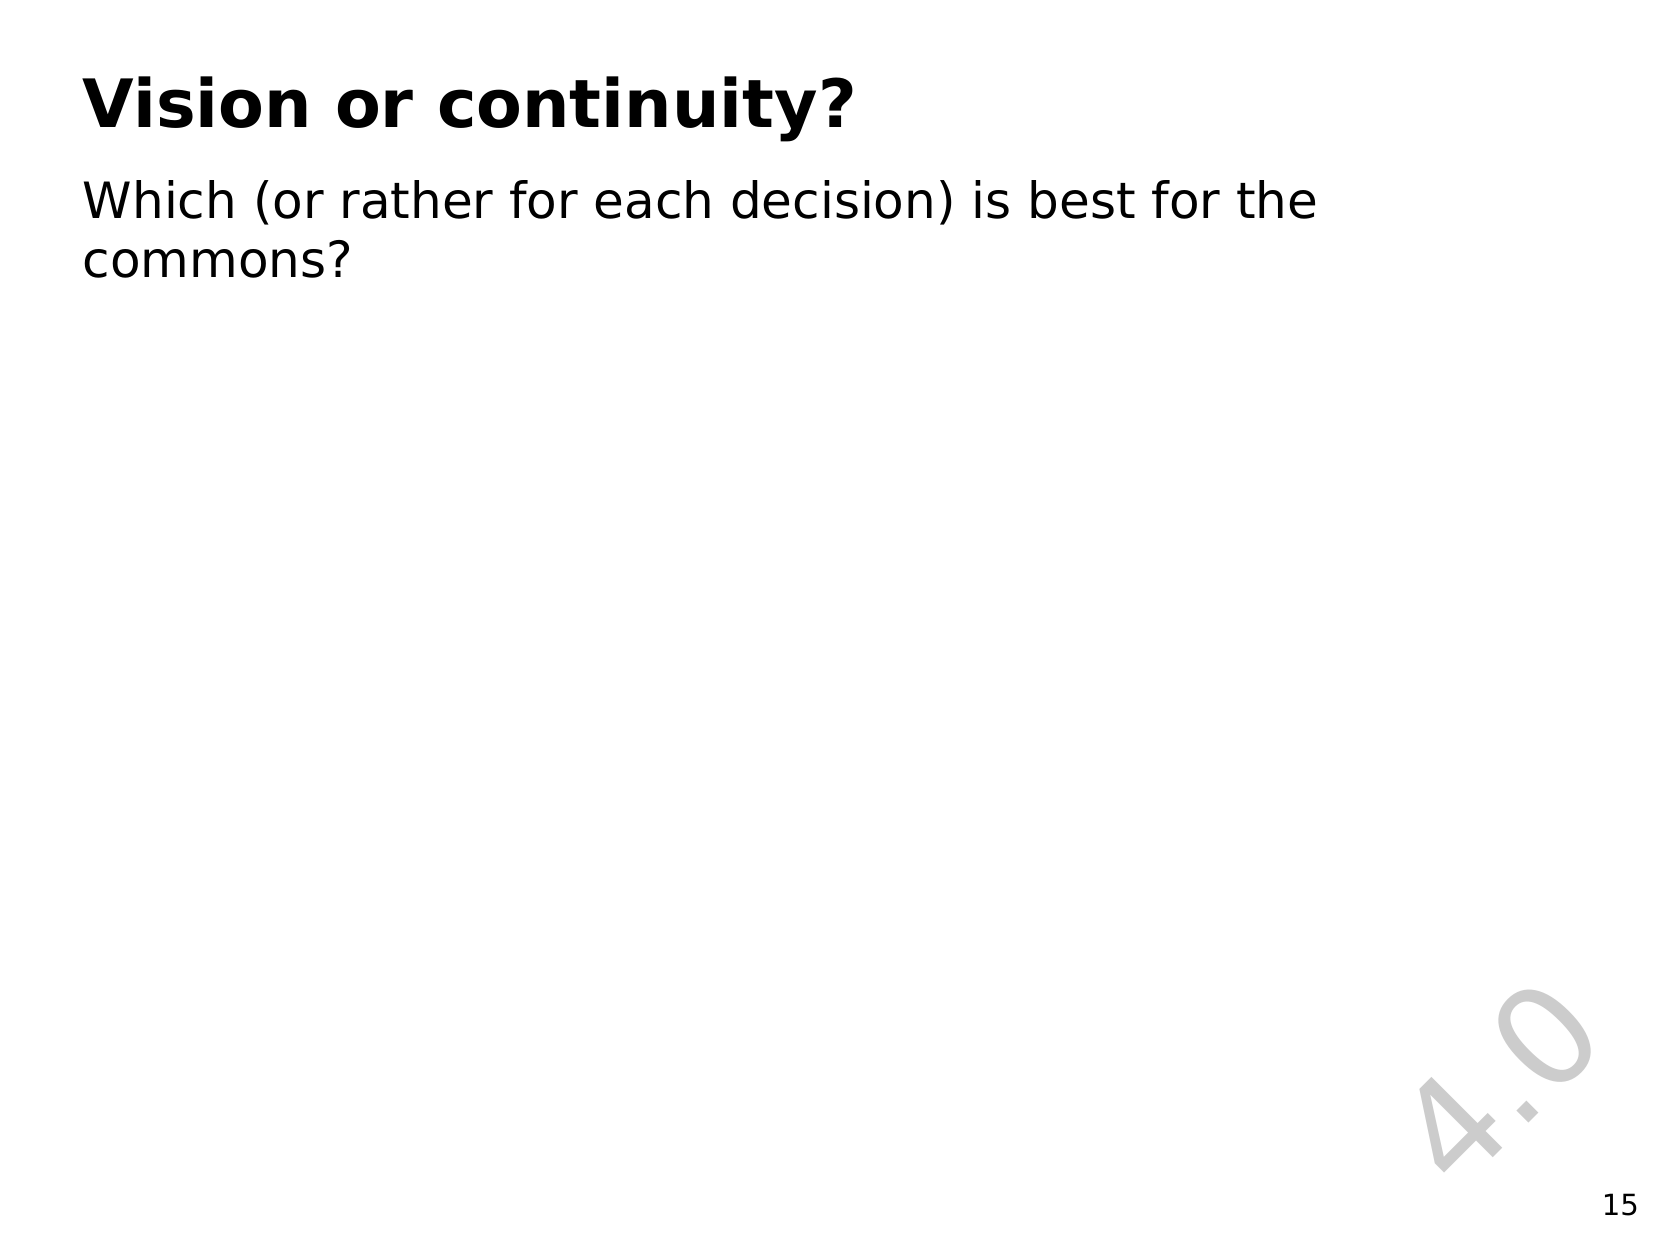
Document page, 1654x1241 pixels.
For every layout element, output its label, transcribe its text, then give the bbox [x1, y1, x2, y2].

text_box 4.0 [1350, 979, 1650, 1234]
list Vision or continuity? Which (or rather for each decision) is best for the commons? [82, 65, 1571, 1062]
